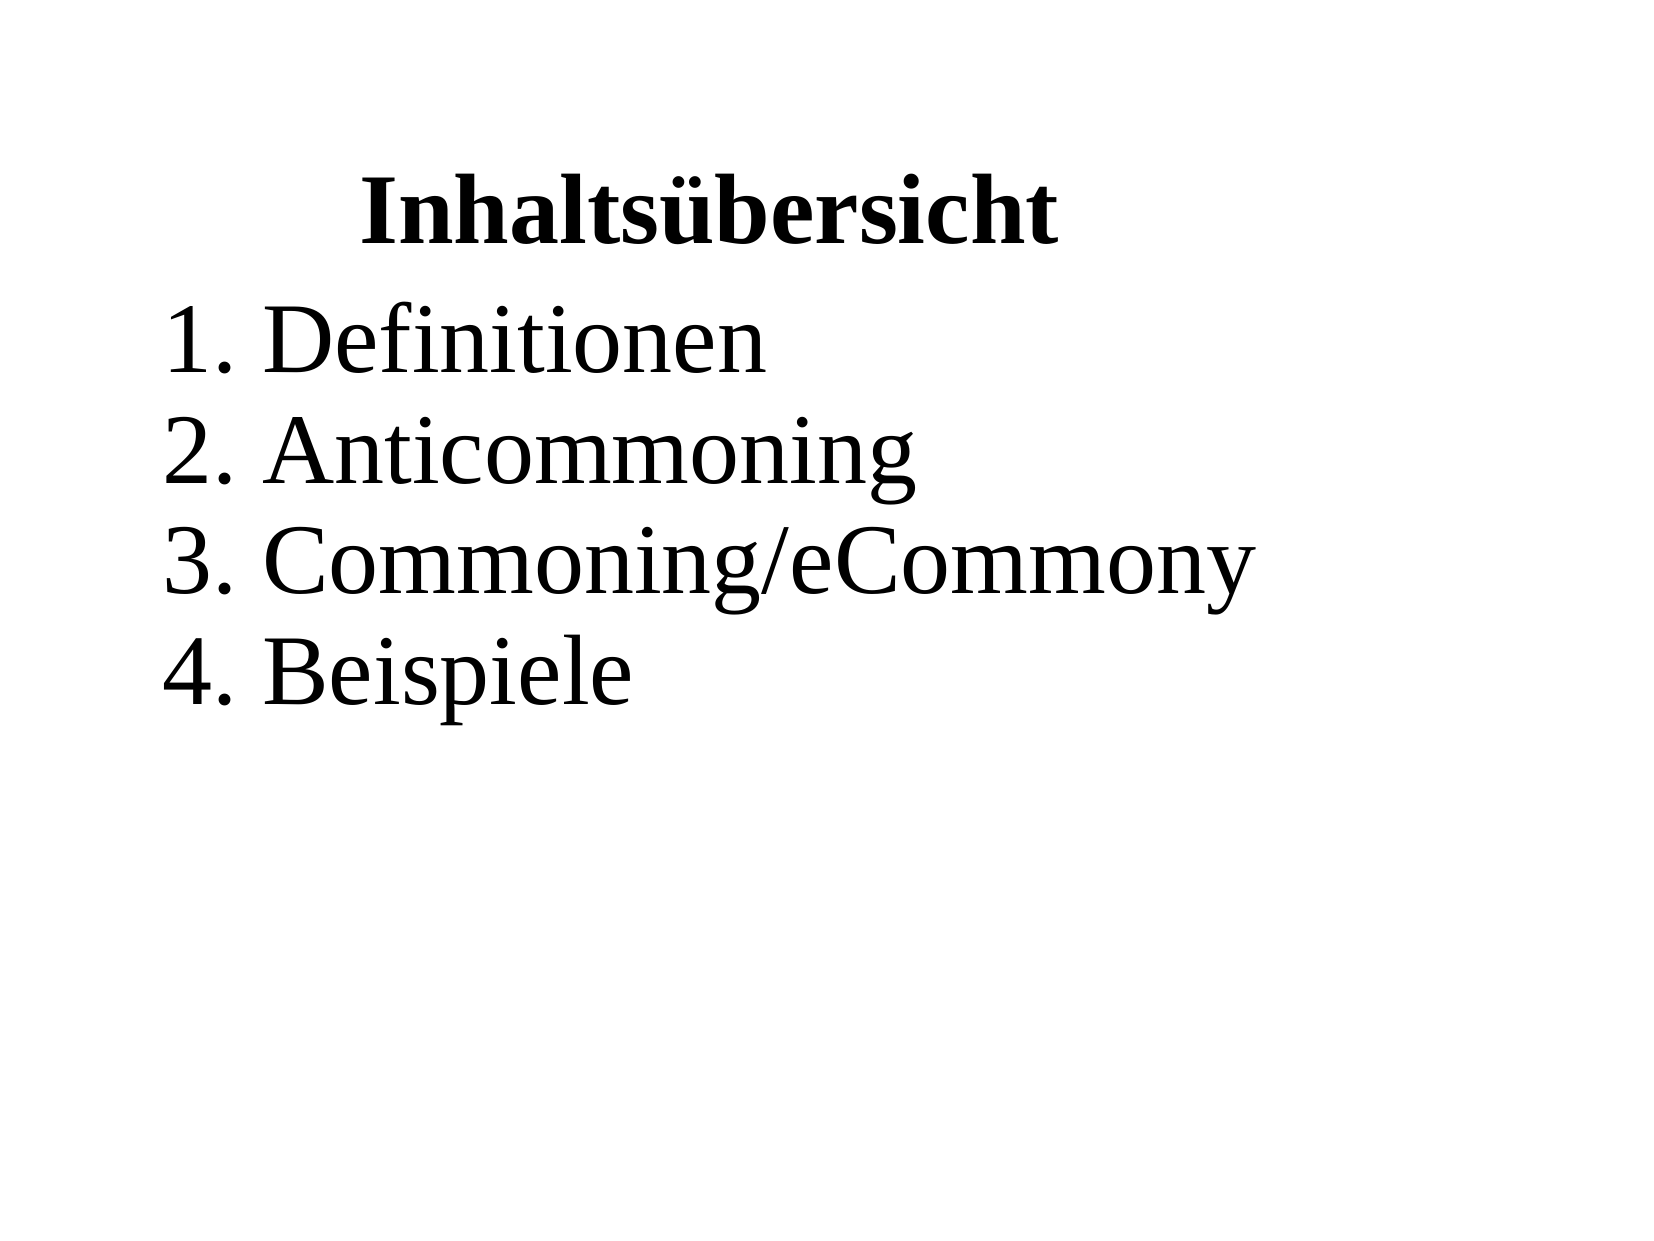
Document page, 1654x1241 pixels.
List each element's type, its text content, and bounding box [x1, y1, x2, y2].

text_box Inhaltsübersicht Definitionen Anticommoning Commoning/eCommony Beispiele [147, 147, 1536, 734]
